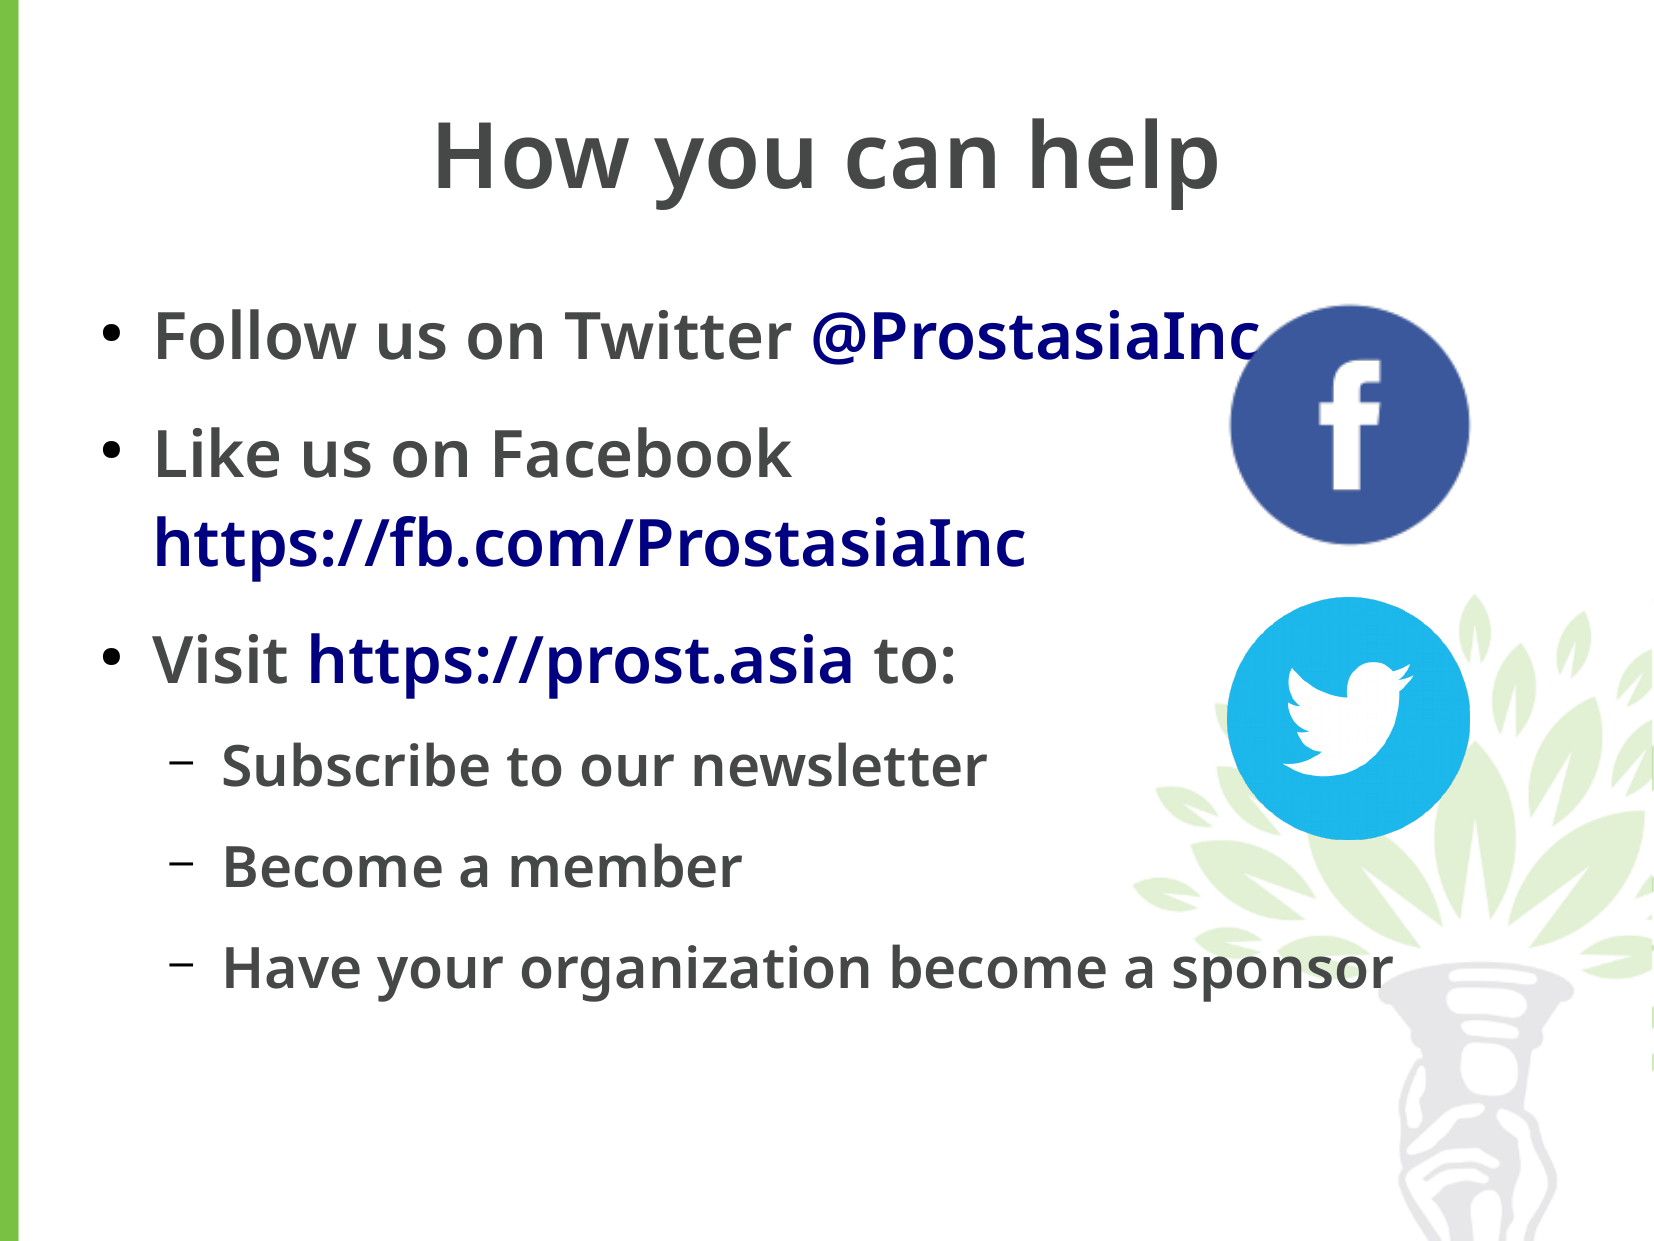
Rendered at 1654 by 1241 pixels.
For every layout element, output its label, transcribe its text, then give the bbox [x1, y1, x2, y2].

picture [0, 0, 1654, 1241]
title How you can help [82, 49, 1571, 257]
list Follow us on Twitter @ProstasiaInc Like us on Facebook https://fb.com/ProstasiaInc Visit https://prost.asia to: Subscribe to our newsletter Become a member Have your organization become a sponsor [82, 290, 1571, 1010]
